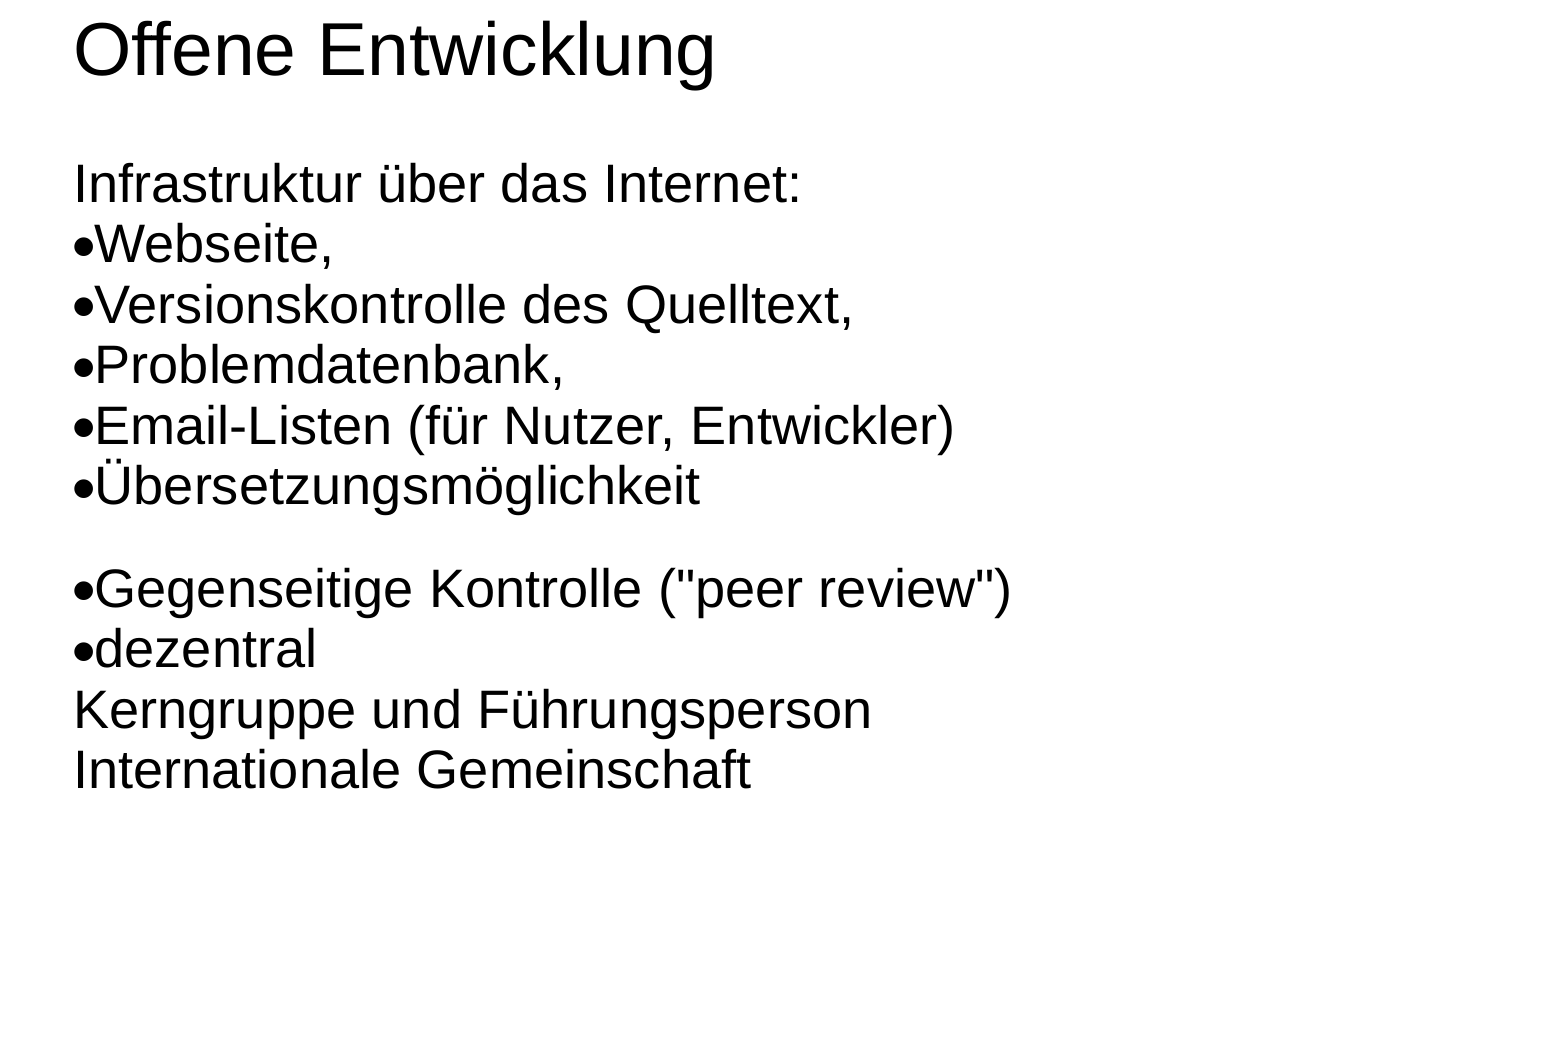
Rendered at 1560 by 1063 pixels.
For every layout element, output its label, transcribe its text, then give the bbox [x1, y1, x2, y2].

text_box Offene Entwicklung [58, 0, 1476, 119]
text_box Infrastruktur über das Internet: Webseite, Versionskontrolle des Quelltext, Problemdatenbank, Email-Listen (für Nutzer, Entwickler) Übersetzungsmöglichkeit Gegenseitige Kontrolle ("peer review") dezentral Kerngruppe und Führungsperson Internationale Gemeinschaft [58, 145, 1447, 1063]
